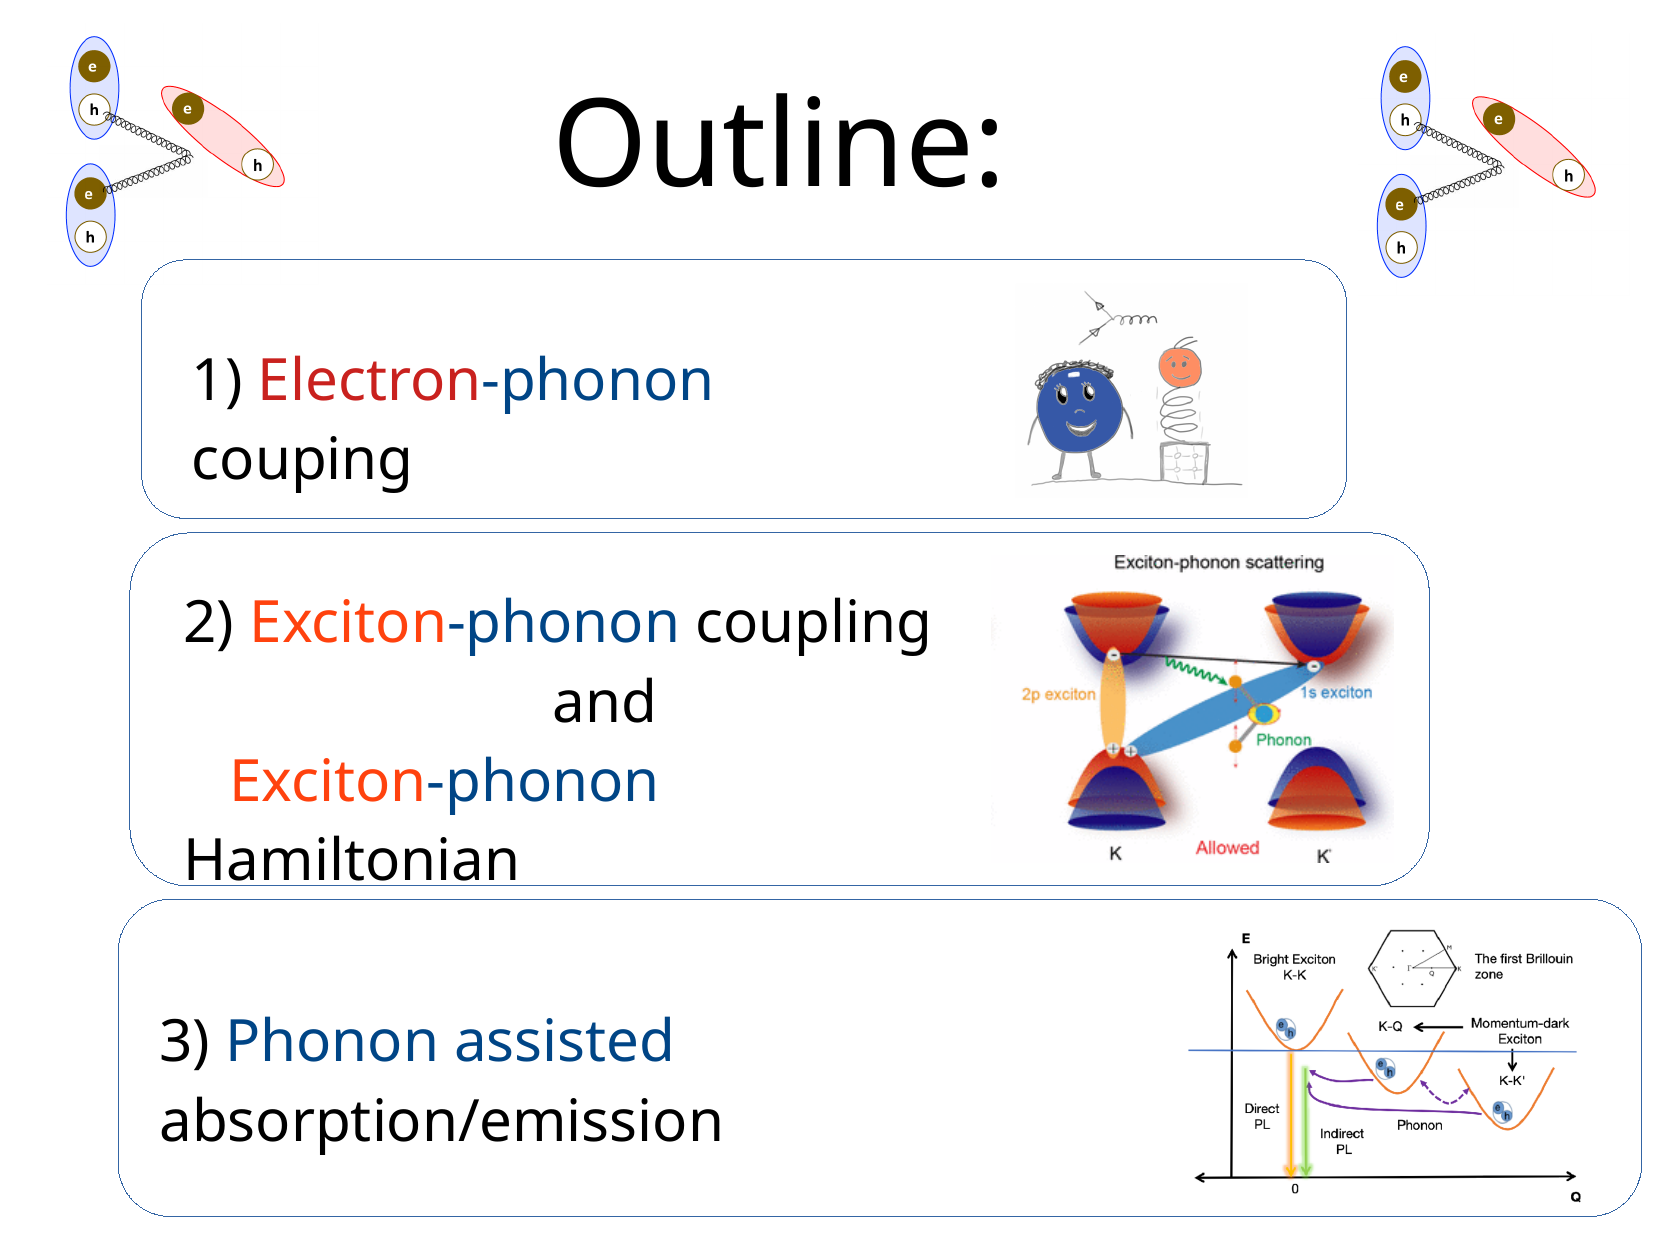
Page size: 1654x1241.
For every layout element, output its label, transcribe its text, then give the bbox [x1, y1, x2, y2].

picture [991, 555, 1394, 863]
picture [47, 23, 319, 285]
picture [1015, 283, 1248, 498]
text_box 2) Exciton-phonon coupling and Exciton-phonon Hamiltonian [168, 573, 1016, 839]
text_box 1) Electron-phonon couping [177, 330, 921, 430]
title Outline: [377, 35, 1182, 243]
picture [1169, 918, 1607, 1224]
picture [1358, 33, 1630, 296]
text_box 3) Phonon assisted absorption/emission [144, 992, 1193, 1123]
